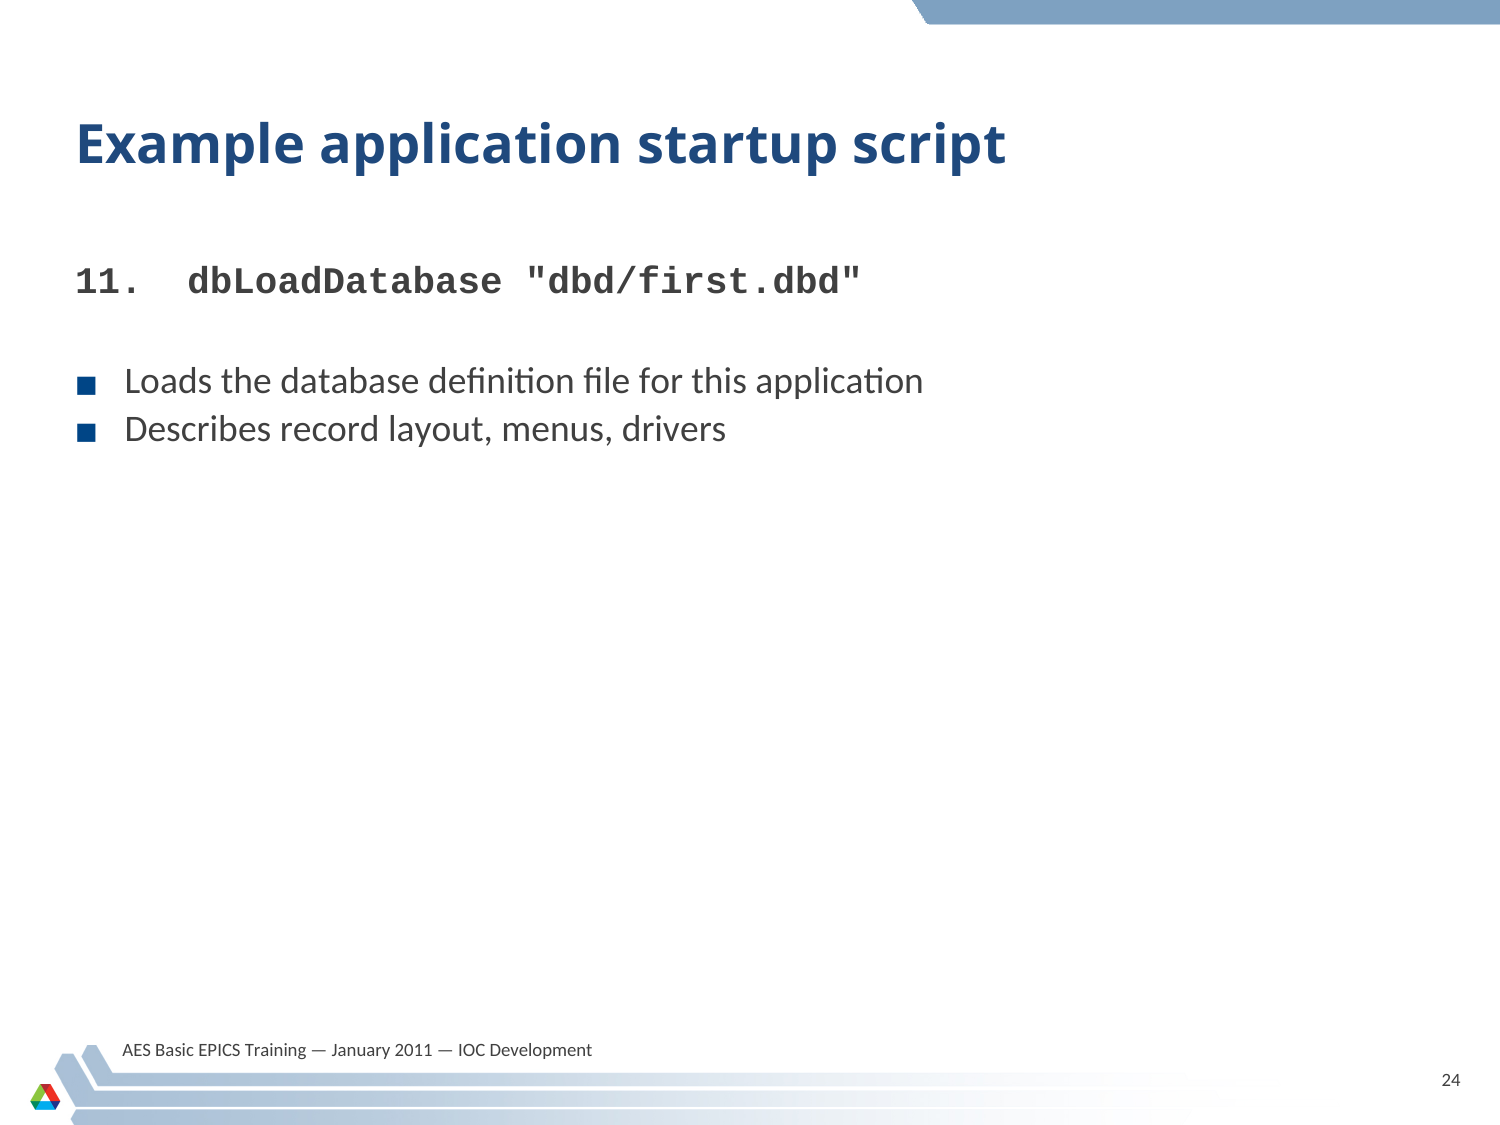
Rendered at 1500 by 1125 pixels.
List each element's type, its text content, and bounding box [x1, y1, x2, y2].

list 11. dbLoadDatabase "dbd/first.dbd" Loads the database definition file for this application Describes record layout, menus, drivers [75, 262, 1426, 464]
picture [0, 1037, 1500, 1125]
picture [0, 0, 1500, 26]
title Example application startup script [75, 111, 1426, 175]
